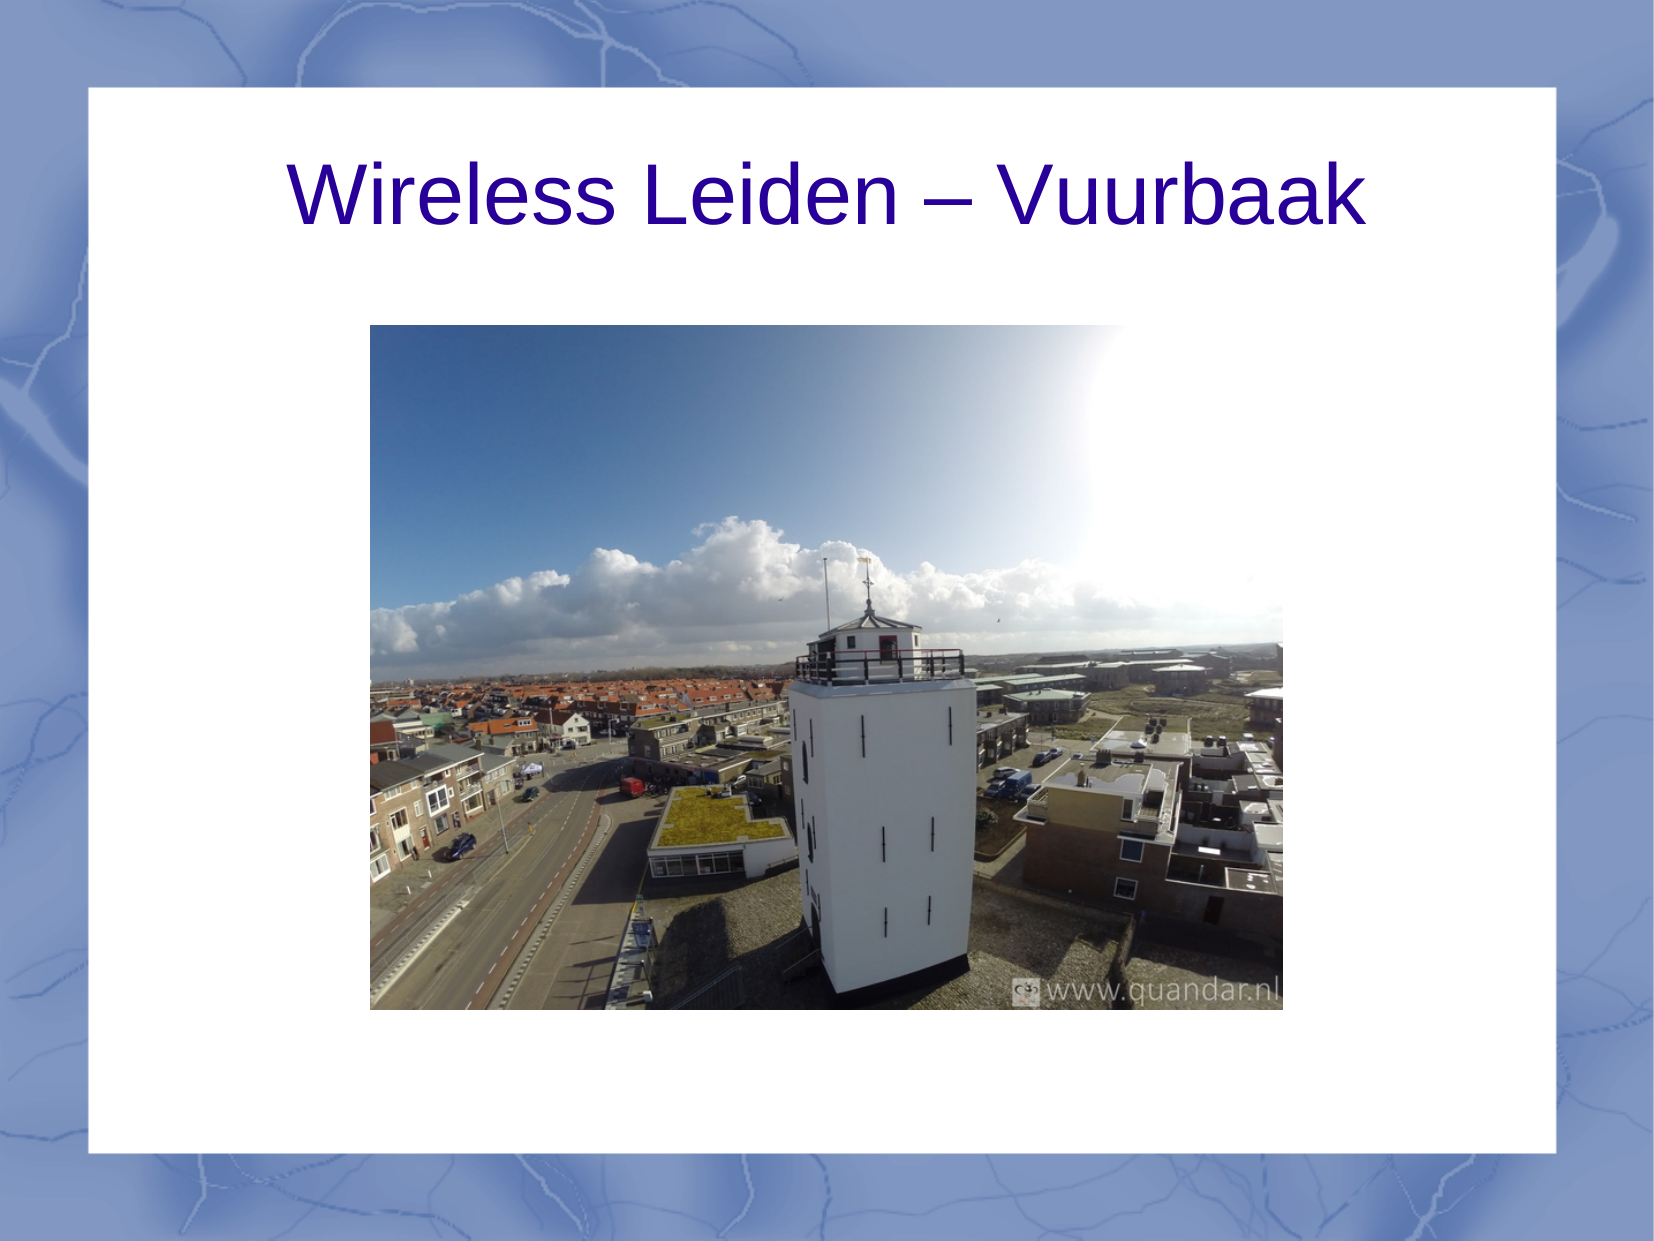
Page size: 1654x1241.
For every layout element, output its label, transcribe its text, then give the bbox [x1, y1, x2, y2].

picture [0, 0, 1654, 1241]
title Wireless Leiden – Vuurbaak [118, 90, 1536, 298]
